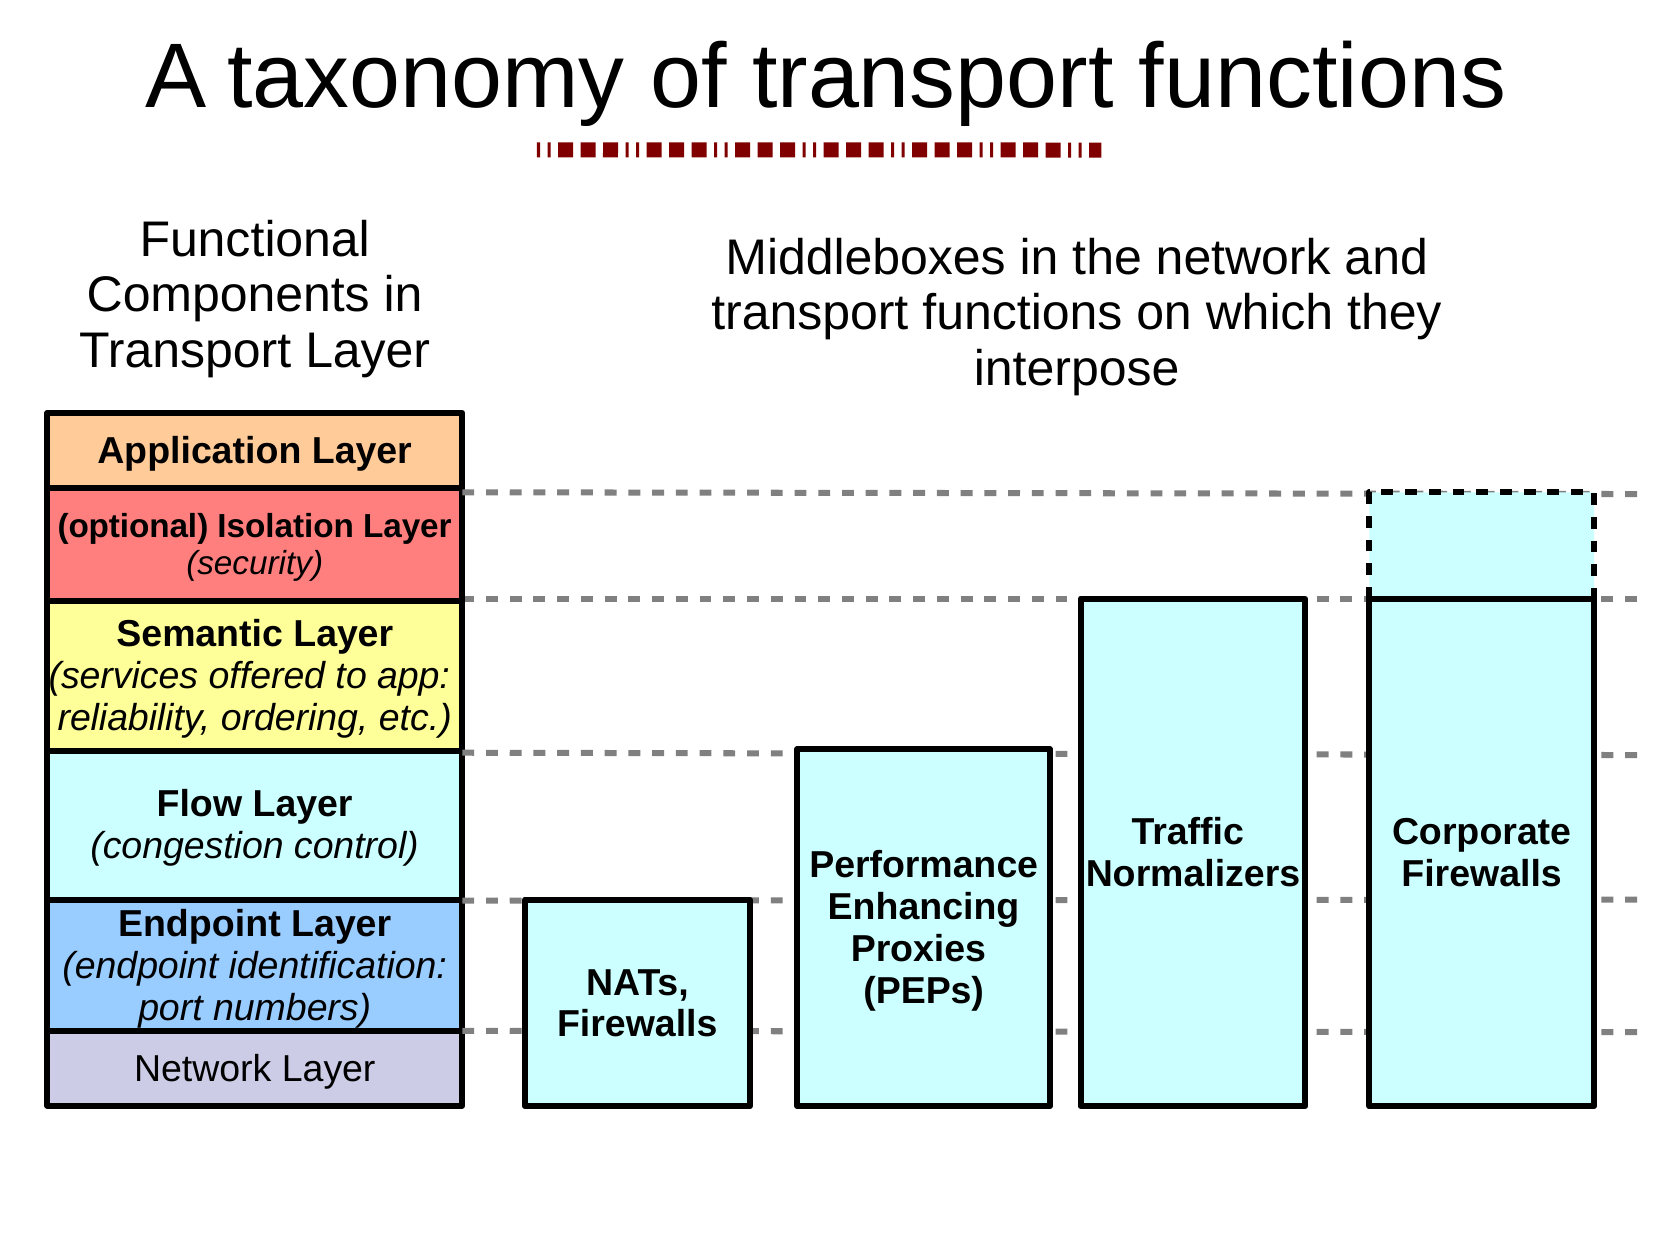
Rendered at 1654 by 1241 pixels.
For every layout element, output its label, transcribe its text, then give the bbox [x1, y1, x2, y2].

text_box Endpoint Layer (endpoint identification: port numbers) [47, 900, 463, 1032]
text_box Performance Enhancing Proxies (PEPs) [797, 749, 1051, 1107]
text_box Traffic Normalizers [1080, 598, 1306, 1107]
text_box [1369, 492, 1595, 598]
title A taxonomy of transport functions [82, 0, 1571, 173]
text_box Flow Layer (congestion control) [47, 751, 463, 900]
text_box NATs, Firewalls [525, 899, 750, 1107]
text_box Application Layer [47, 412, 463, 488]
text_box Semantic Layer (services offered to app: reliability, ordering, etc.) [47, 602, 463, 751]
text_box (optional) Isolation Layer (security) [47, 488, 463, 602]
text_box Network Layer [47, 1032, 463, 1106]
text_box Middleboxes in the network and transport functions on which they interpose [679, 221, 1475, 404]
text_box Functional Components in Transport Layer [47, 203, 463, 386]
text_box Corporate Firewalls [1369, 598, 1595, 1107]
